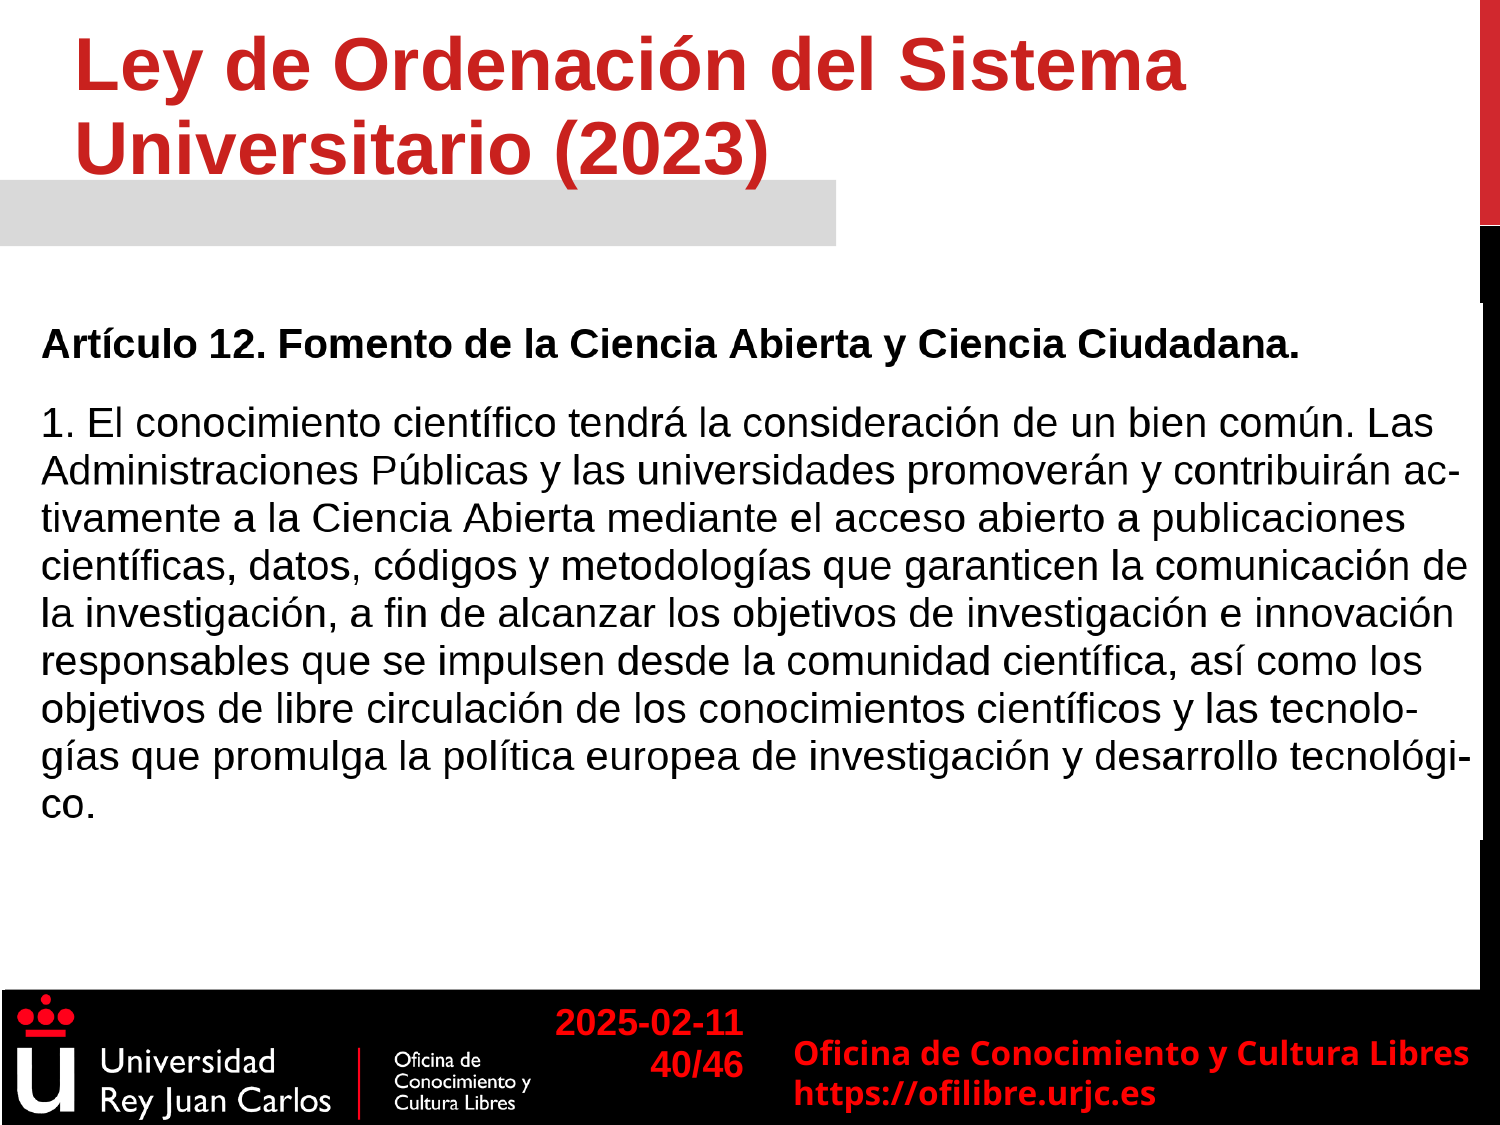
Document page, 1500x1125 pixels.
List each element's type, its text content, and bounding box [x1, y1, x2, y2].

text_box Ley de Ordenación del Sistema Universitario (2023) [60, 15, 1441, 198]
picture [17, 994, 531, 1120]
picture [30, 303, 1483, 841]
